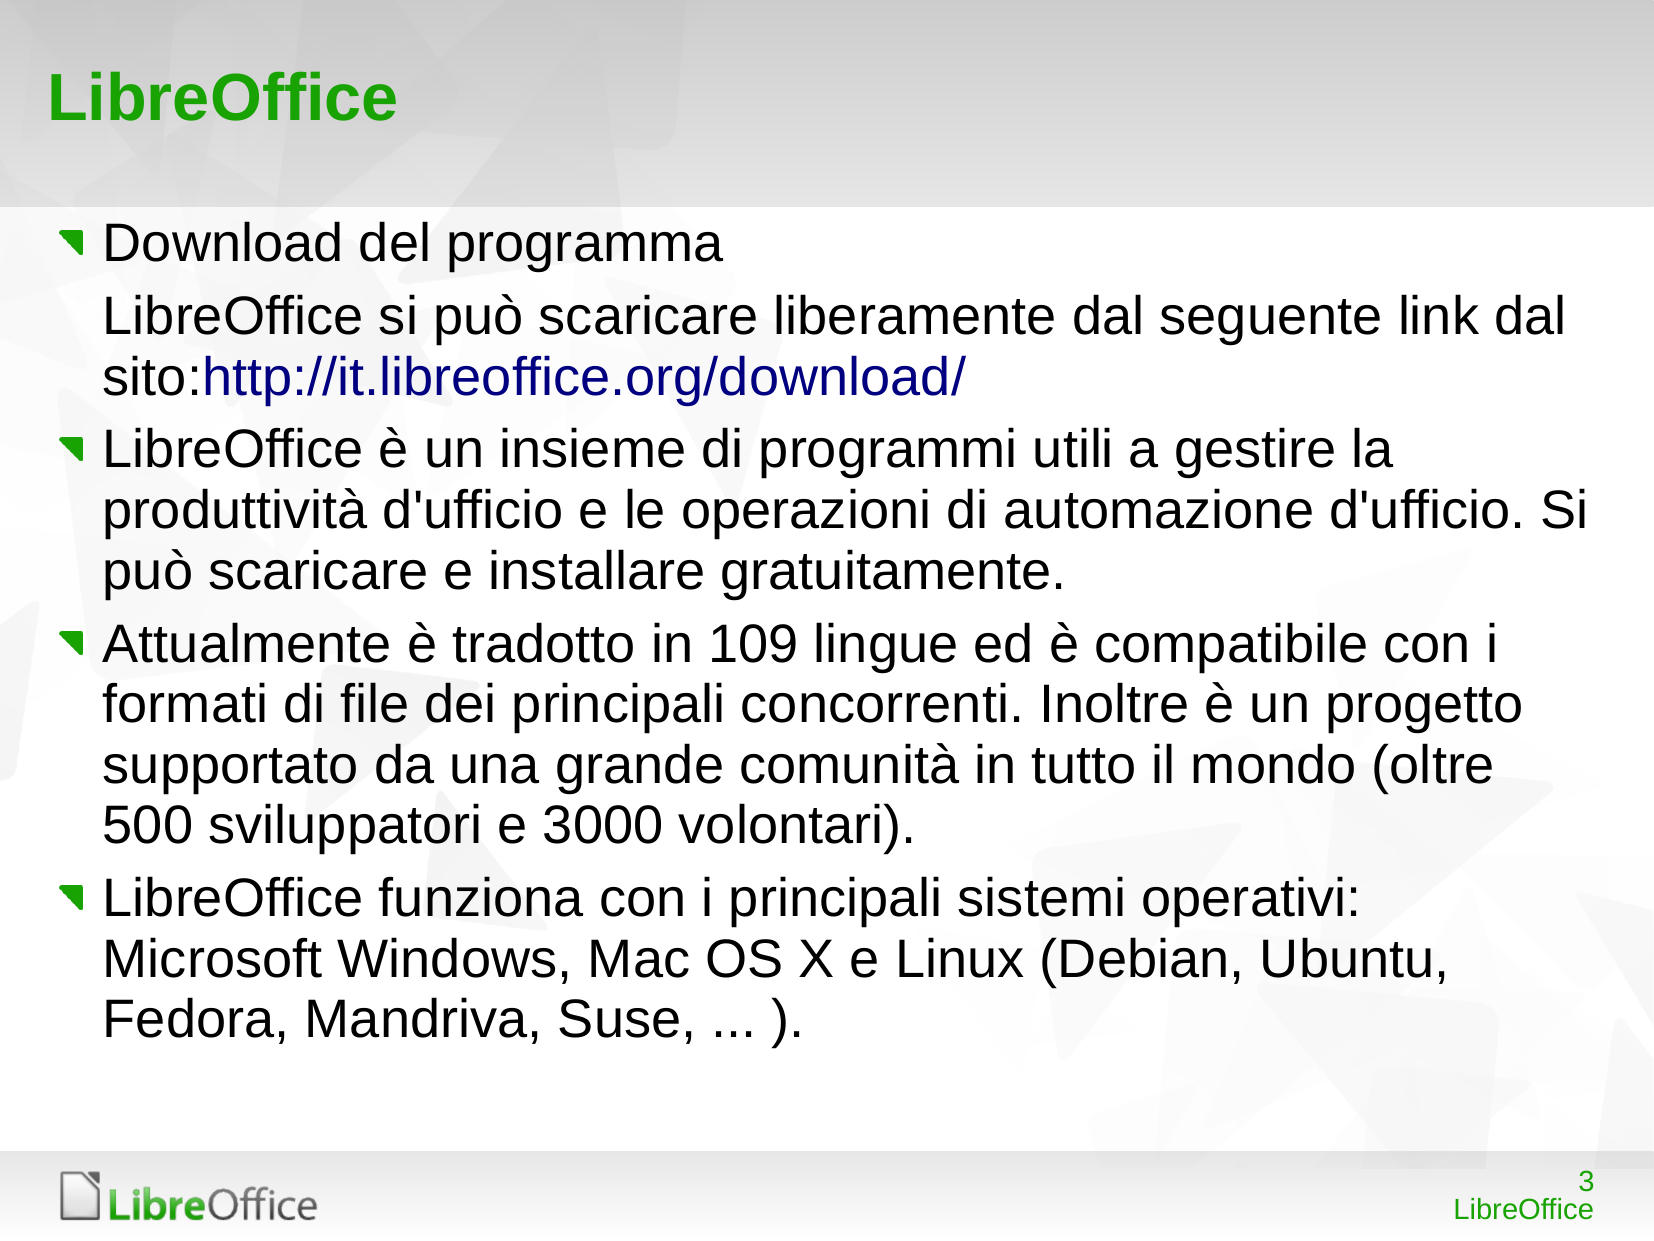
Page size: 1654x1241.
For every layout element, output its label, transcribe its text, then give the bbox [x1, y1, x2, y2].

picture [915, 548, 1654, 1169]
list Download del programma LibreOffice si può scaricare liberamente dal seguente link dal sito:http://it.libreoffice.org/download/ LibreOffice è un insieme di programmi utili a gestire la produttività d'ufficio e le operazioni di automazione d'ufficio. Si può scaricare e installare gratuitamente. Attualmente è tradotto in 109 lingue ed è compatibile con i formati di file dei principali concorrenti. Inoltre è un progetto supportato da una grande comunità in tutto il mondo (oltre 500 sviluppatori e 3000 volontari). LibreOffice funziona con i principali sistemi operativi: Microsoft Windows, Mac OS X e Linux (Debian, Ubuntu, Fedora, Mandriva, Suse, ... ). [59, 212, 1595, 1134]
picture [41, 1152, 337, 1240]
picture [0, 0, 783, 931]
title LibreOffice [47, 23, 1583, 172]
